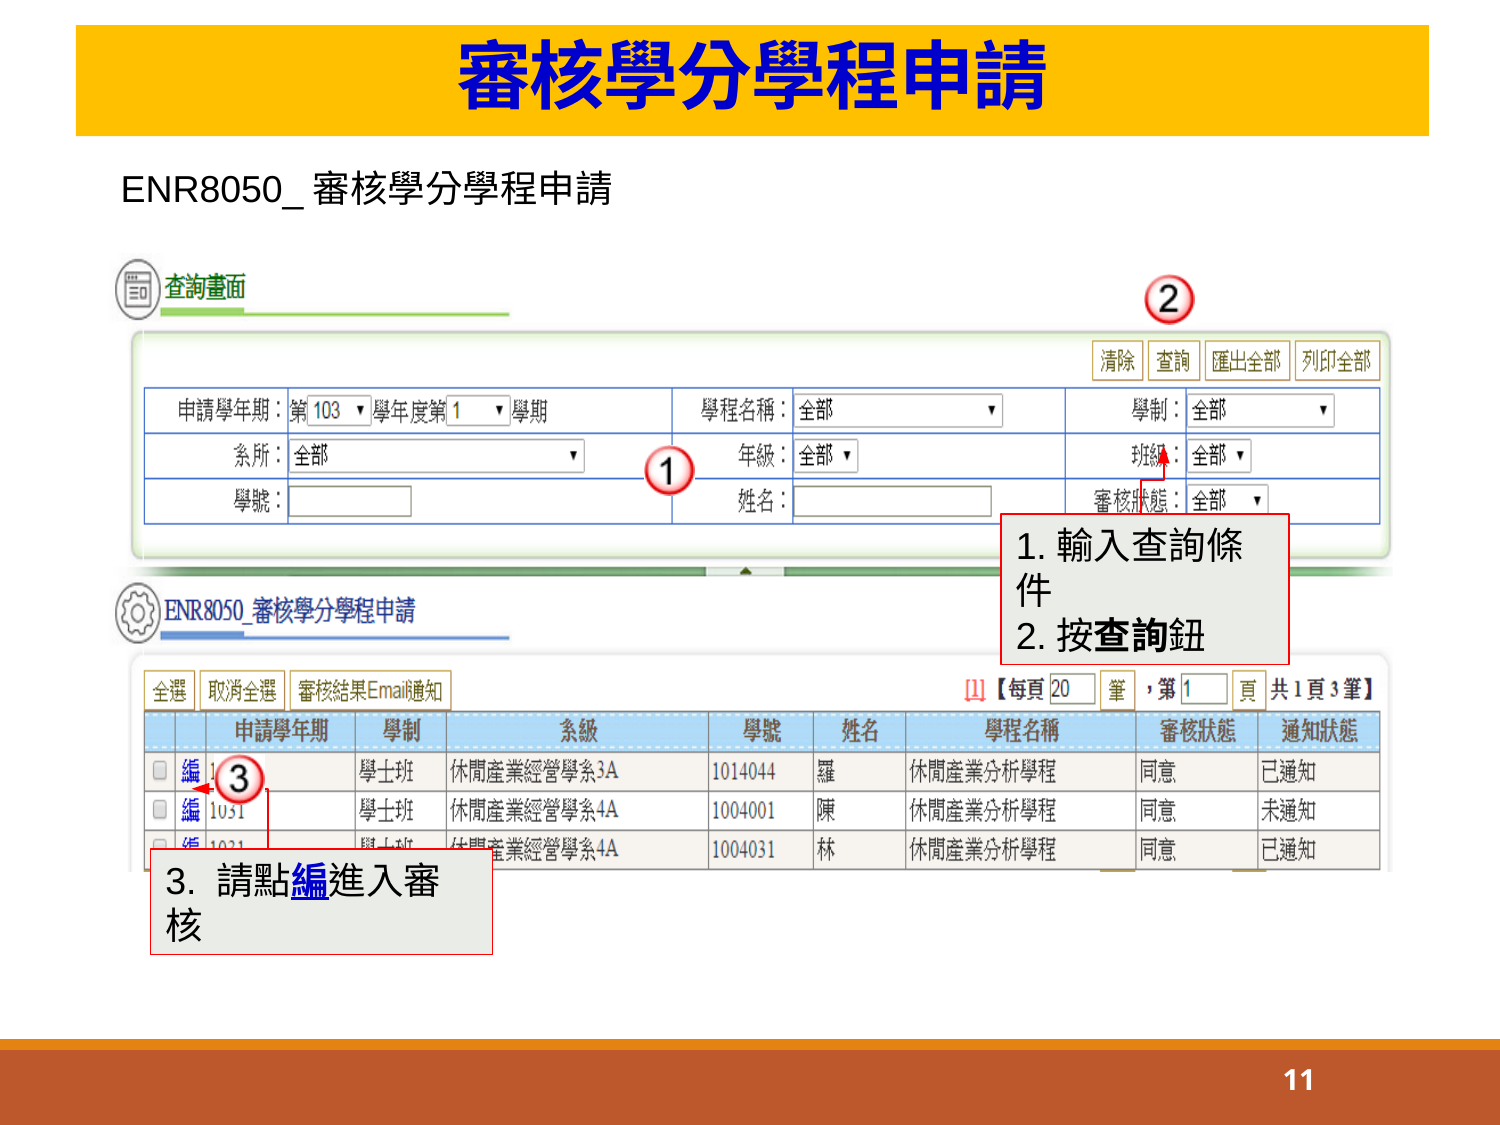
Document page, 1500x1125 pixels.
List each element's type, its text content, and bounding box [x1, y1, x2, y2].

text_box ENR8050_審核學分學程申請 [105, 157, 624, 218]
text_box 1.輸入查詢條件 2.按查詢鈕 [1000, 514, 1289, 621]
text_box 3. 請點編進入審核 [150, 849, 493, 910]
picture [104, 253, 1393, 872]
text_box 審核學分學程申請 [75, 25, 1429, 137]
text_box 10 [1267, 1051, 1429, 1112]
